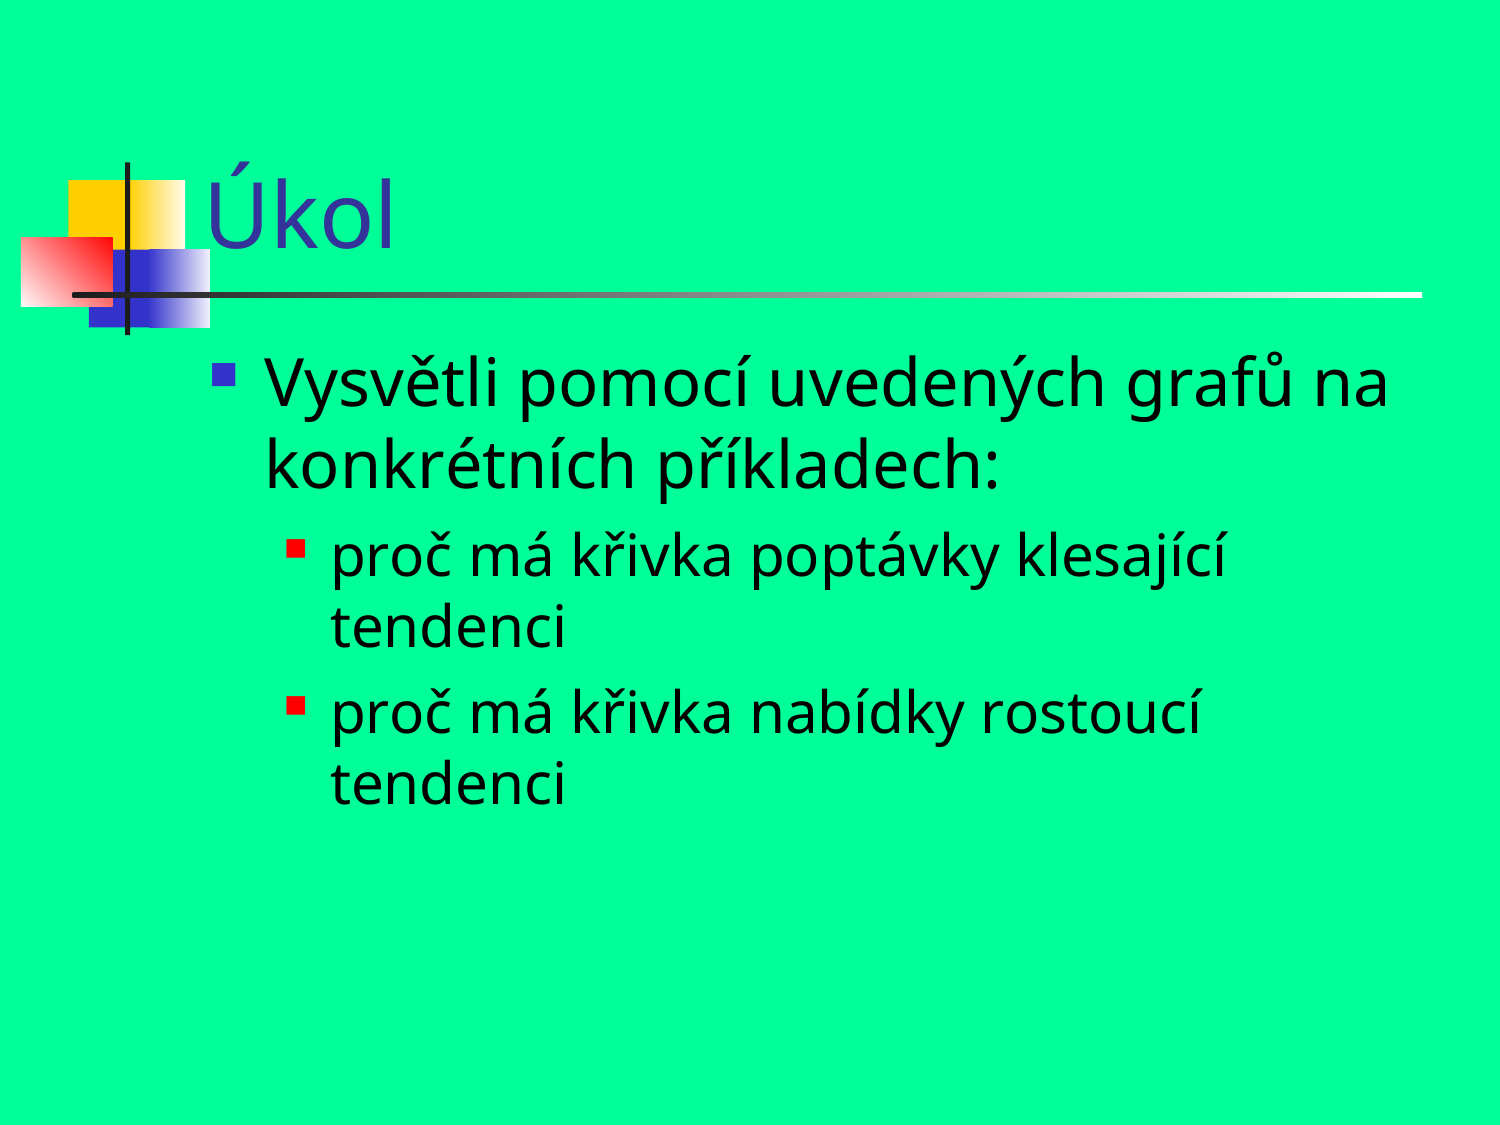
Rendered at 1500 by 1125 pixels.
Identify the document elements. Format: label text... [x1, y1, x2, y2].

title Úkol [188, 35, 1467, 276]
list Vysvětli pomocí uvedených grafů na konkrétních příkladech: proč má křivka poptávky klesající tendenci proč má křivka nabídky rostoucí tendenci [193, 331, 1469, 1032]
